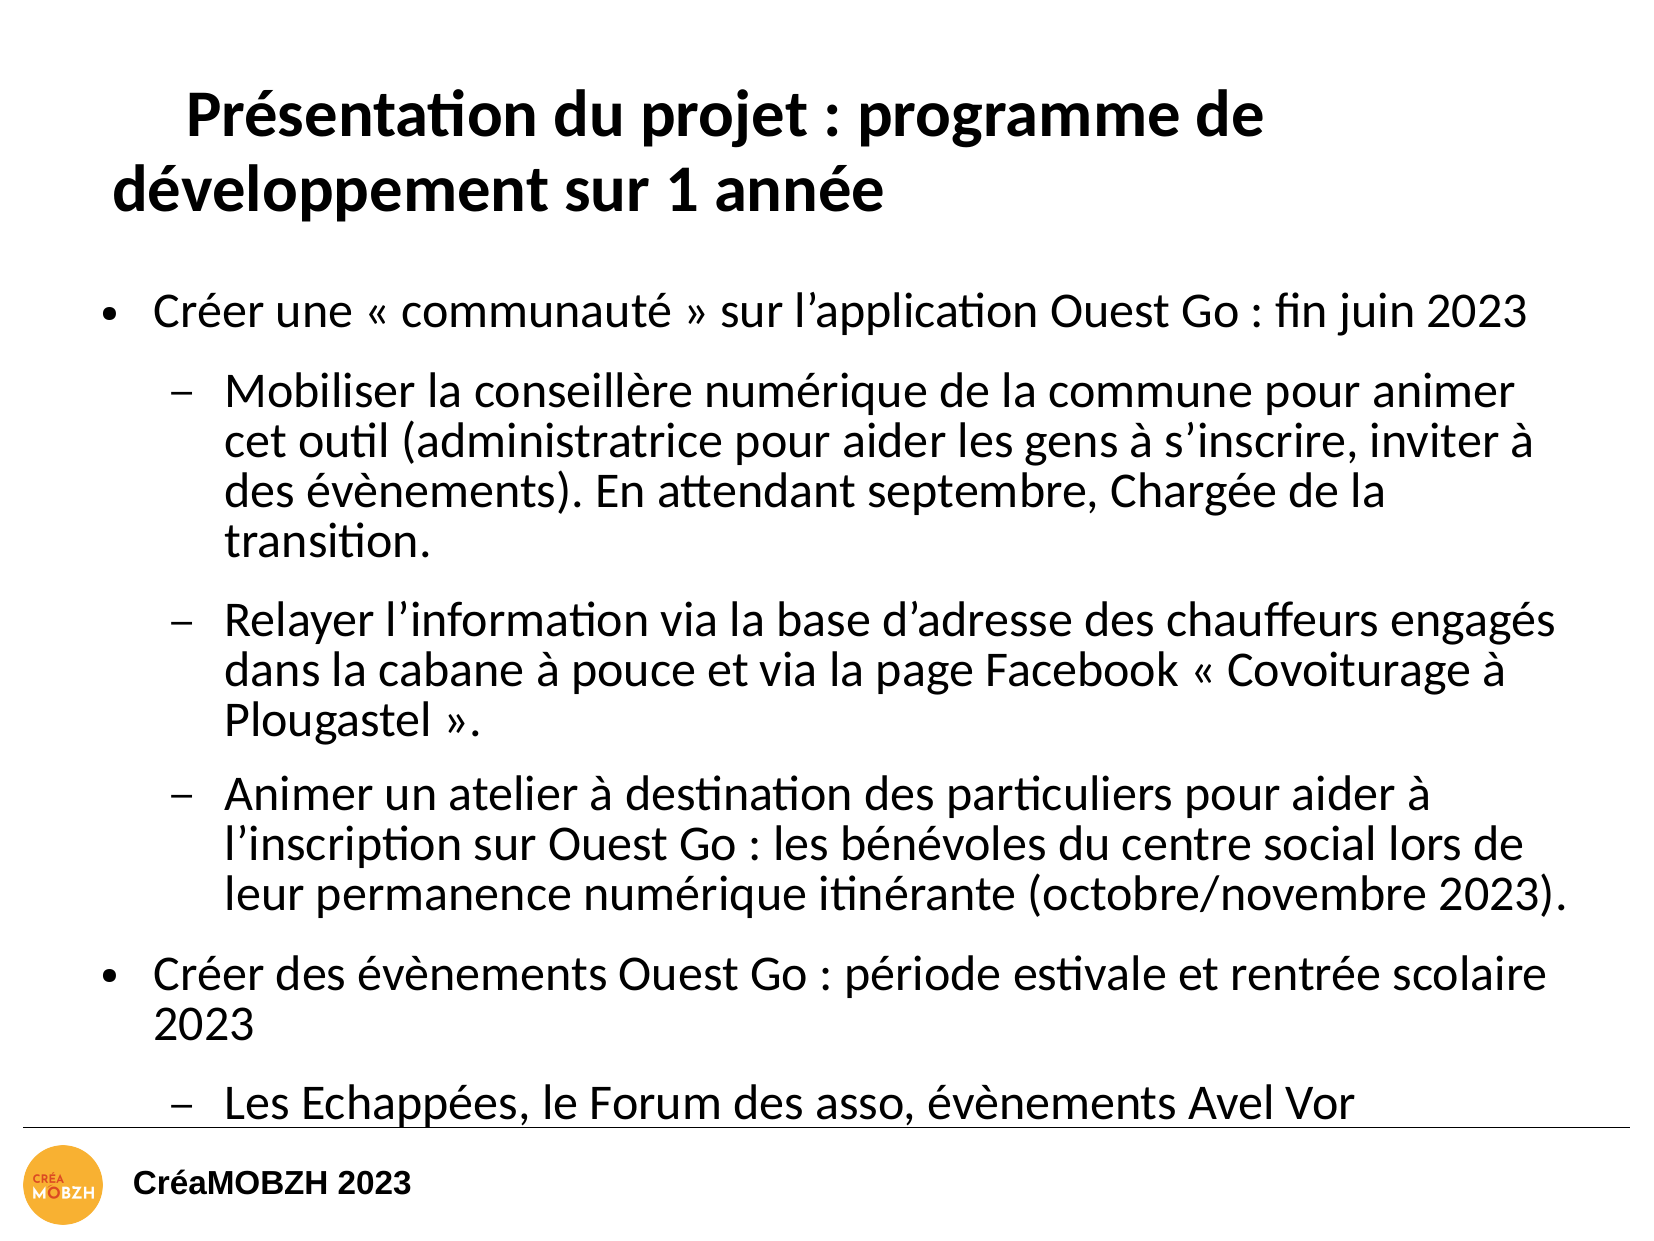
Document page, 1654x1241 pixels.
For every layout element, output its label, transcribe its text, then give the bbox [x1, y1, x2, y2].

text_box CréaMOBZH 2023 [118, 1157, 1040, 1210]
picture [23, 1145, 103, 1225]
list Créer une « communauté » sur l’application Ouest Go : fin juin 2023 Mobiliser la conseillère numérique de la commune pour animer cet outil (administratrice pour aider les gens à s’inscrire, inviter à des évènements). En attendant septembre, Chargée de la transition. Relayer l’information via la base d’adresse des chauffeurs engagés dans la cabane à pouce et via la page Facebook « Covoiturage à Plougastel ». Animer un atelier à destination des particuliers pour aider à l’inscription sur Ouest Go : les bénévoles du centre social lors de leur permanence numérique itinérante (octobre/novembre 2023). Créer des évènements Ouest Go : période estivale et rentrée scolaire 2023 Les Echappées, le Forum des asso, évènements Avel Vor [82, 290, 1571, 1127]
title Présentation du projet : programme de développement sur 1 année [112, 41, 1548, 249]
